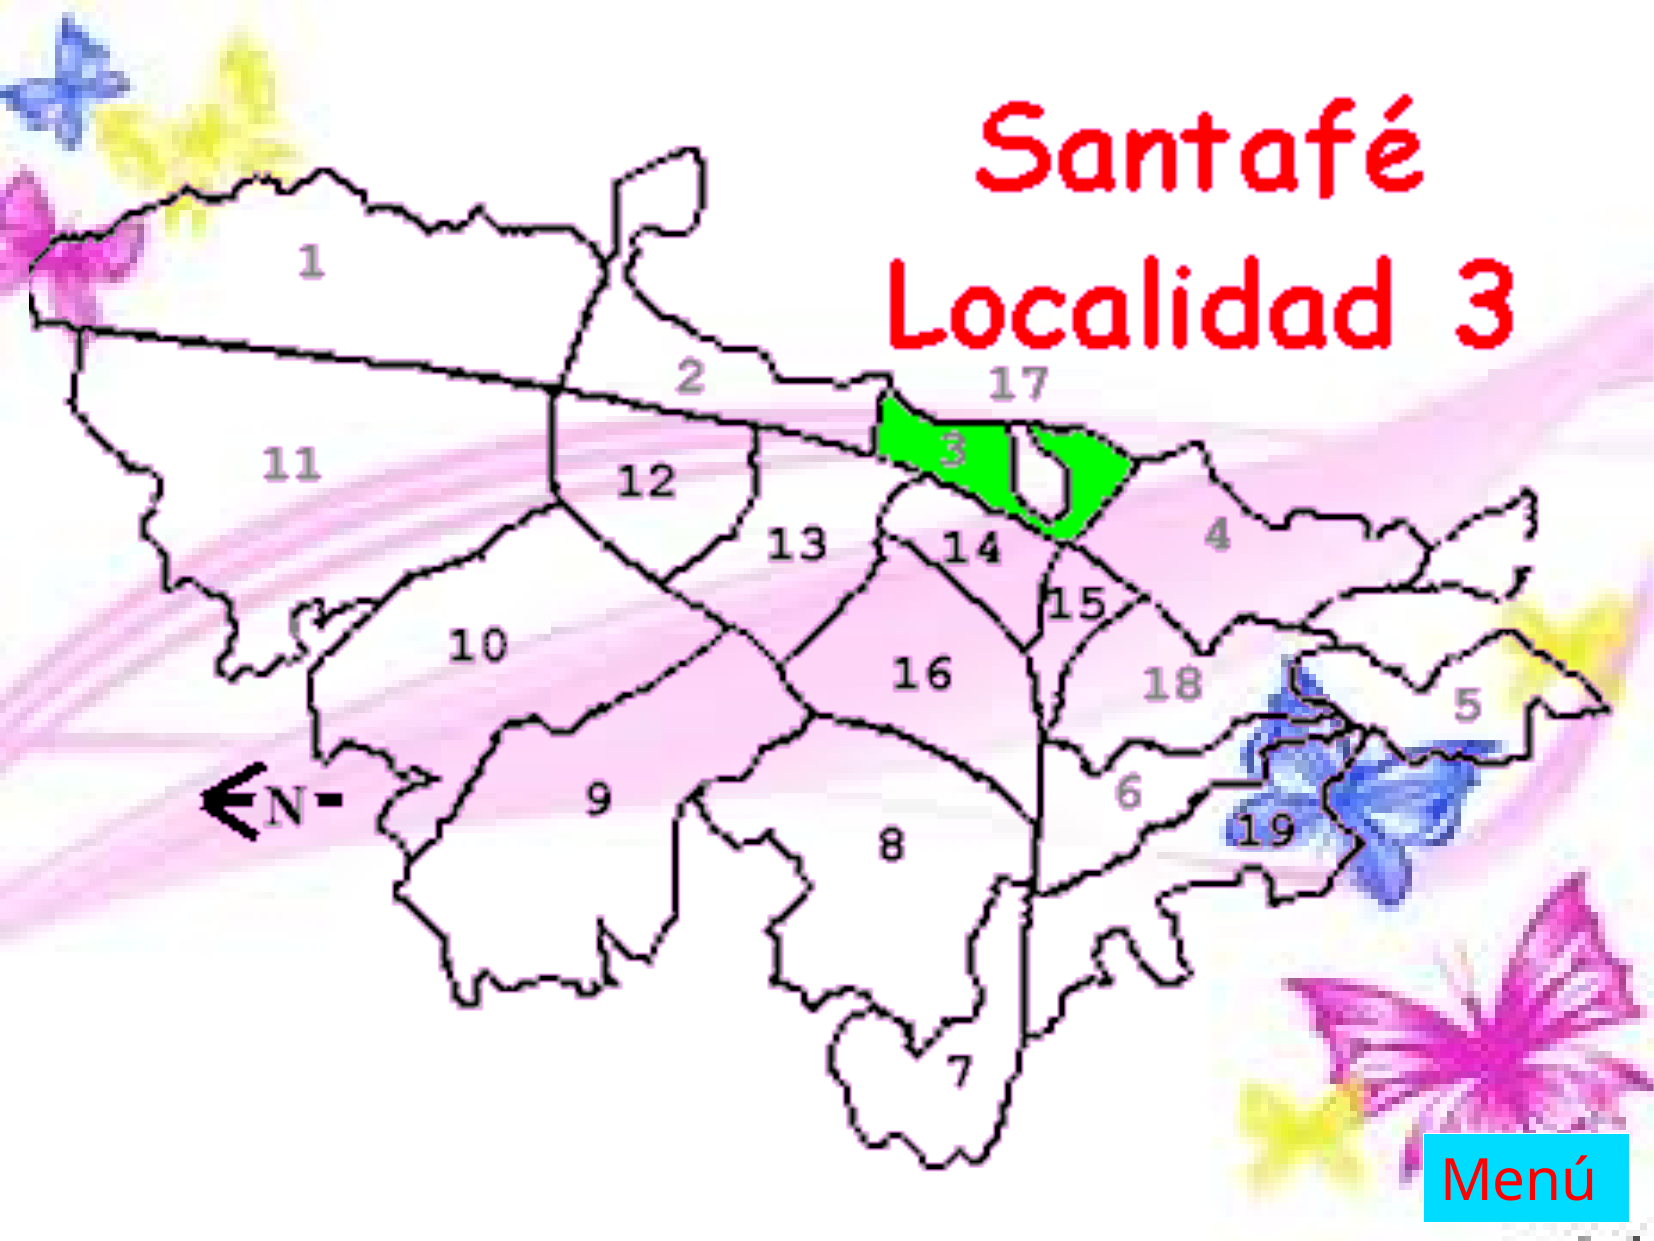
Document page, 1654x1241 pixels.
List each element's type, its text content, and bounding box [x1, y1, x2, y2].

picture [0, 0, 1654, 1241]
text_box Menú [1423, 1133, 1630, 1223]
